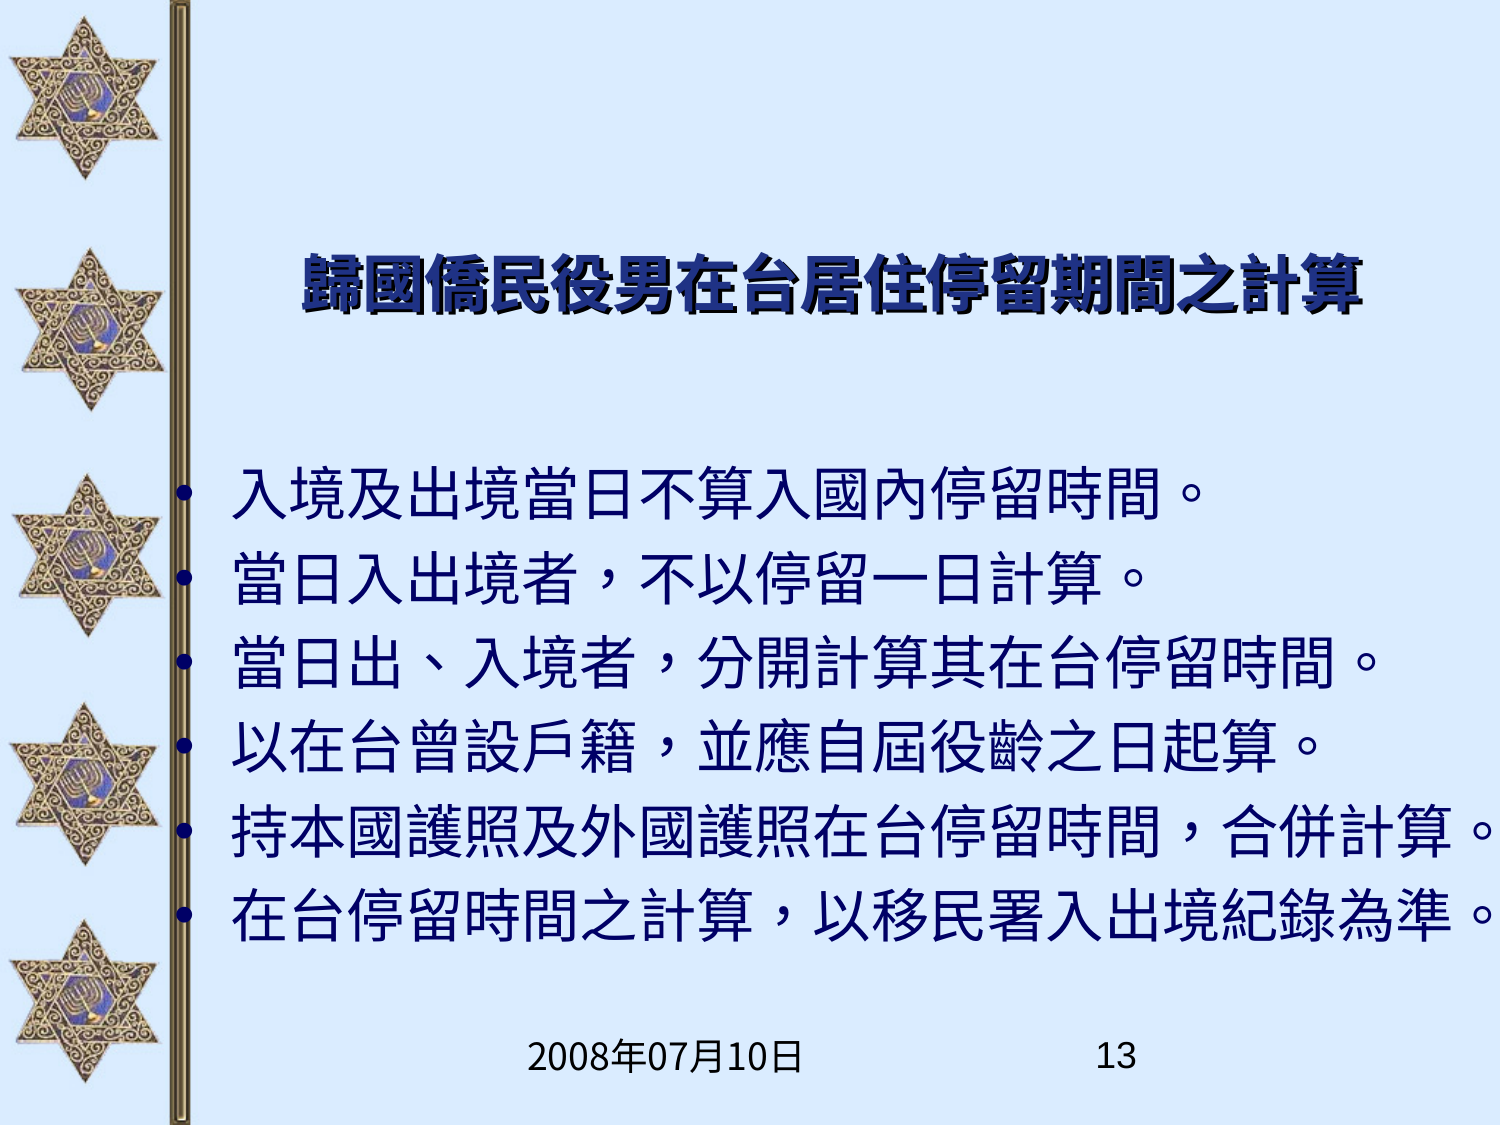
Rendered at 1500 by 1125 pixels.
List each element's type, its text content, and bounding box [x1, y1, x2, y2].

list 入境及出境當日不算入國內停留時間。 當日入出境者，不以停留一日計算。 當日出、入境者，分開計算其在台停留時間。 以在台曾設戶籍，並應自屆役齡之日起算。 持本國護照及外國護照在台停留時間，合併計算。 在台停留時間之計算，以移民署入出境紀錄為準。 [159, 449, 1500, 1000]
title 歸國僑民役男在台居住停留期間之計算 [262, 187, 1401, 375]
picture [0, 0, 1500, 1125]
